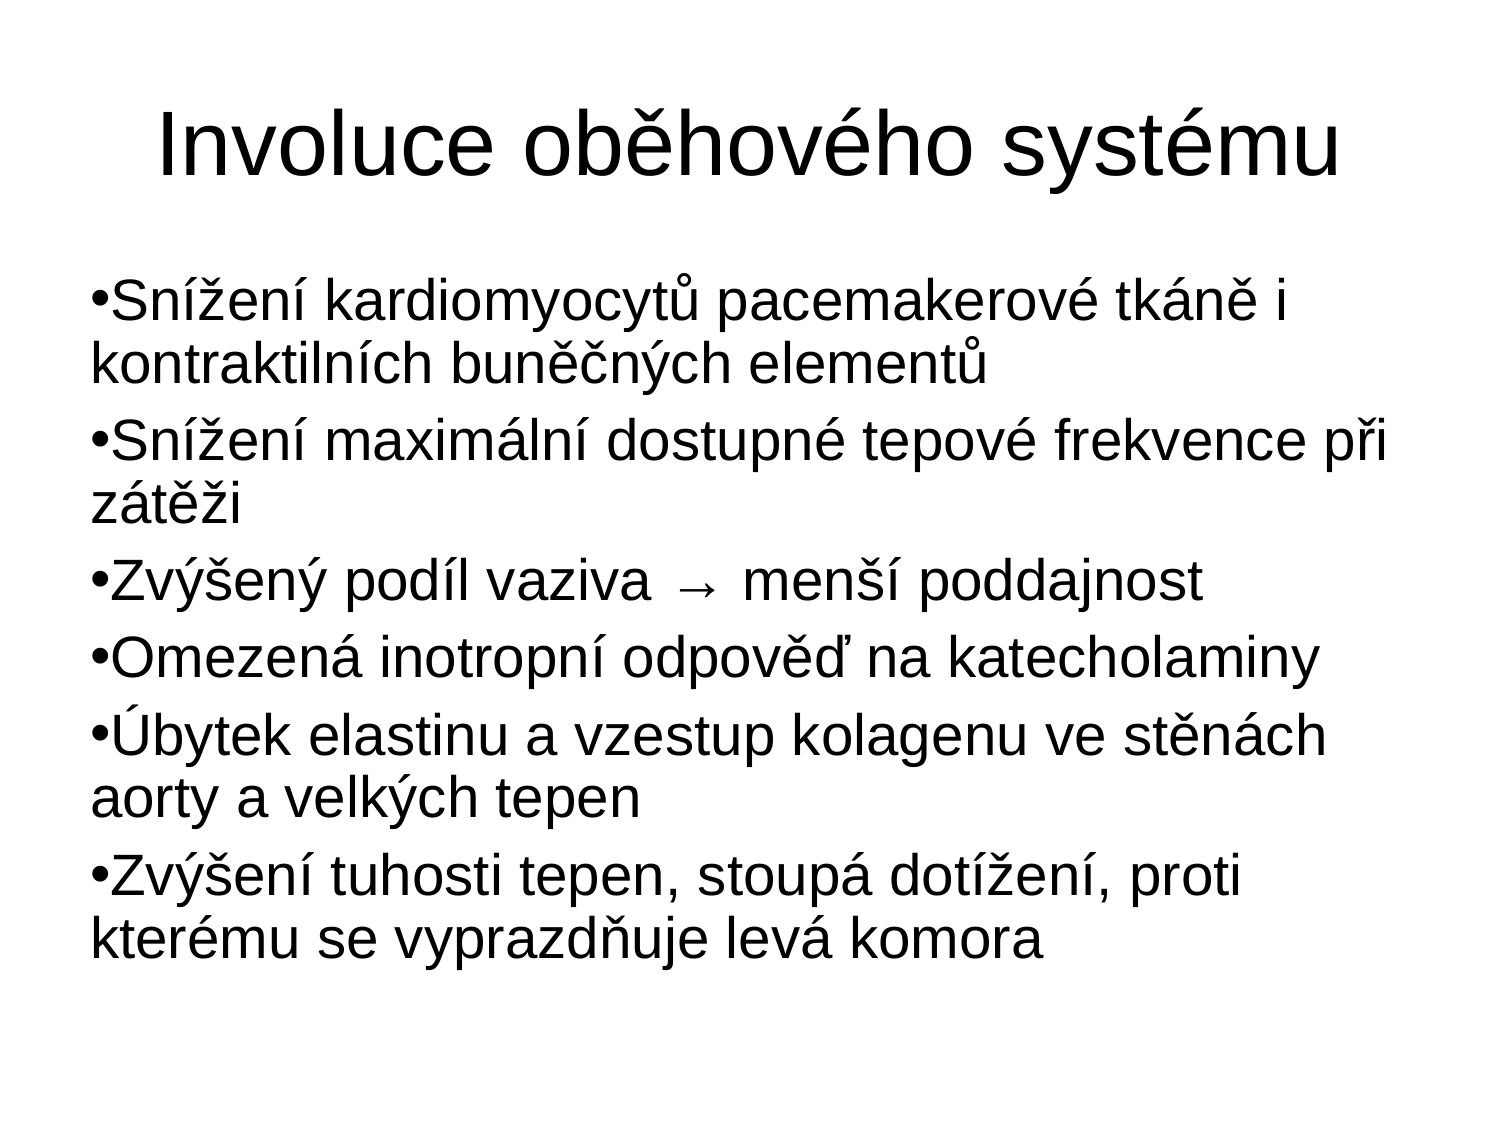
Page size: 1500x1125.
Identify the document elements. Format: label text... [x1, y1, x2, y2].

list Snížení kardiomyocytů pacemakerové tkáně i kontraktilních buněčných elementů Snížení maximální dostupné tepové frekvence při zátěži Zvýšený podíl vaziva → menší poddajnost Omezená inotropní odpověď na katecholaminy Úbytek elastinu a vzestup kolagenu ve stěnách aorty a velkých tepen Zvýšení tuhosti tepen, stoupá dotížení, proti kterému se vyprazdňuje levá komora [75, 262, 1426, 1005]
title Involuce oběhového systému [75, 45, 1426, 233]
